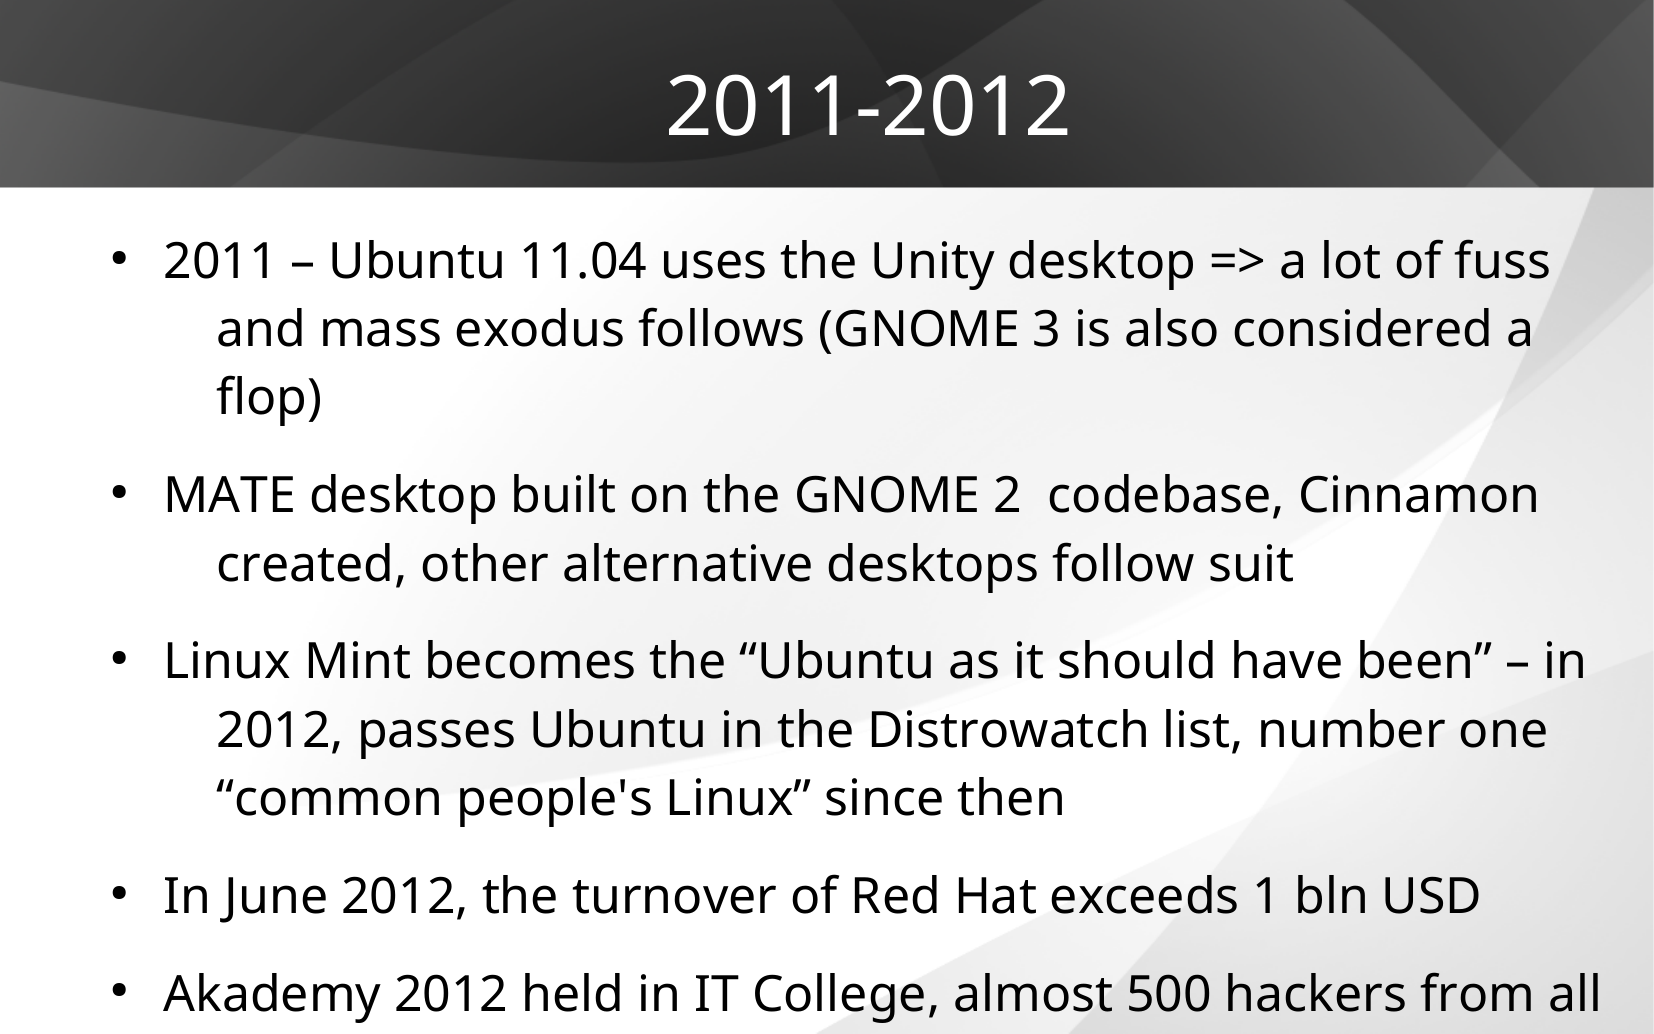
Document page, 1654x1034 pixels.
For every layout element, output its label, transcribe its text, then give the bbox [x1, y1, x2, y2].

title 2011-2012 [124, 0, 1613, 208]
picture [0, 0, 1654, 1034]
list 2011 – Ubuntu 11.04 uses the Unity desktop => a lot of fuss and mass exodus follows (GNOME 3 is also considered a flop) MATE desktop built on the GNOME 2 codebase, Cinnamon created, other alternative desktops follow suit Linux Mint becomes the “Ubuntu as it should have been” – in 2012, passes Ubuntu in the Distrowatch list, number one “common people's Linux” since then In June 2012, the turnover of Red Hat exceeds 1 bln USD Akademy 2012 held in IT College, almost 500 hackers from all around the world gather in Tallinn [75, 225, 1613, 1013]
